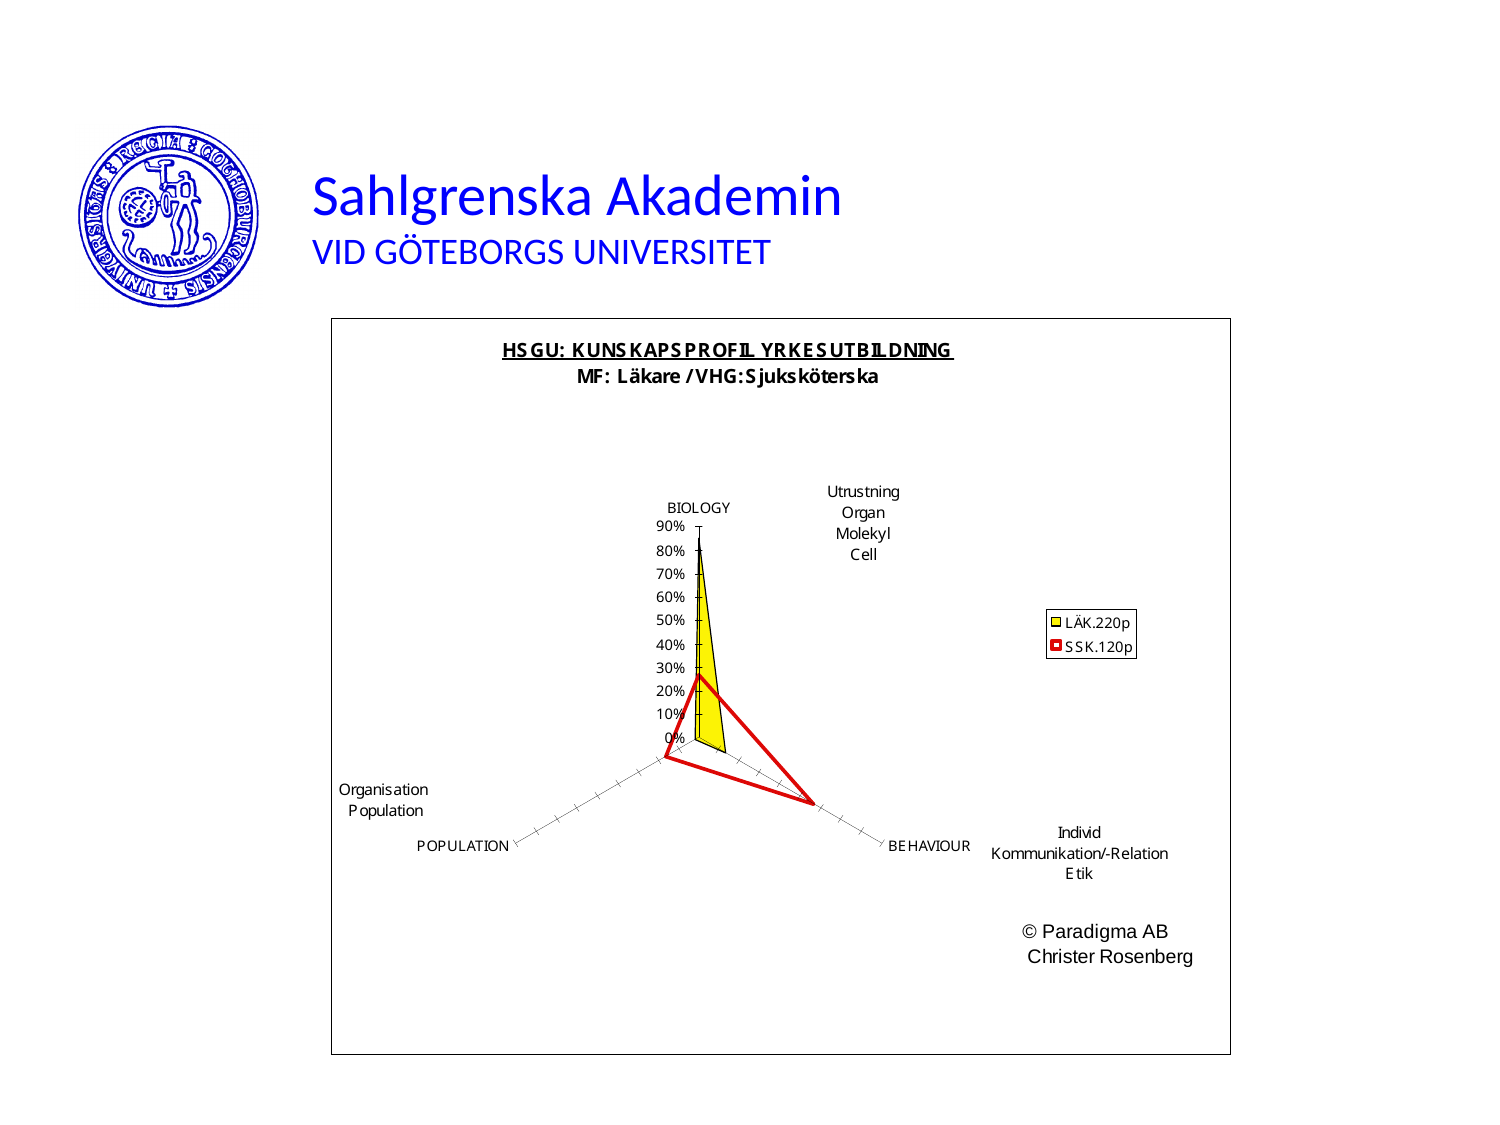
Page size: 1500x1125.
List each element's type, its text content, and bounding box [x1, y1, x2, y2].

text_box Sahlgrenska Akademin VID GÖTEBORGS UNIVERSITET [297, 149, 1500, 280]
picture [75, 124, 263, 312]
picture [324, 312, 1238, 1062]
